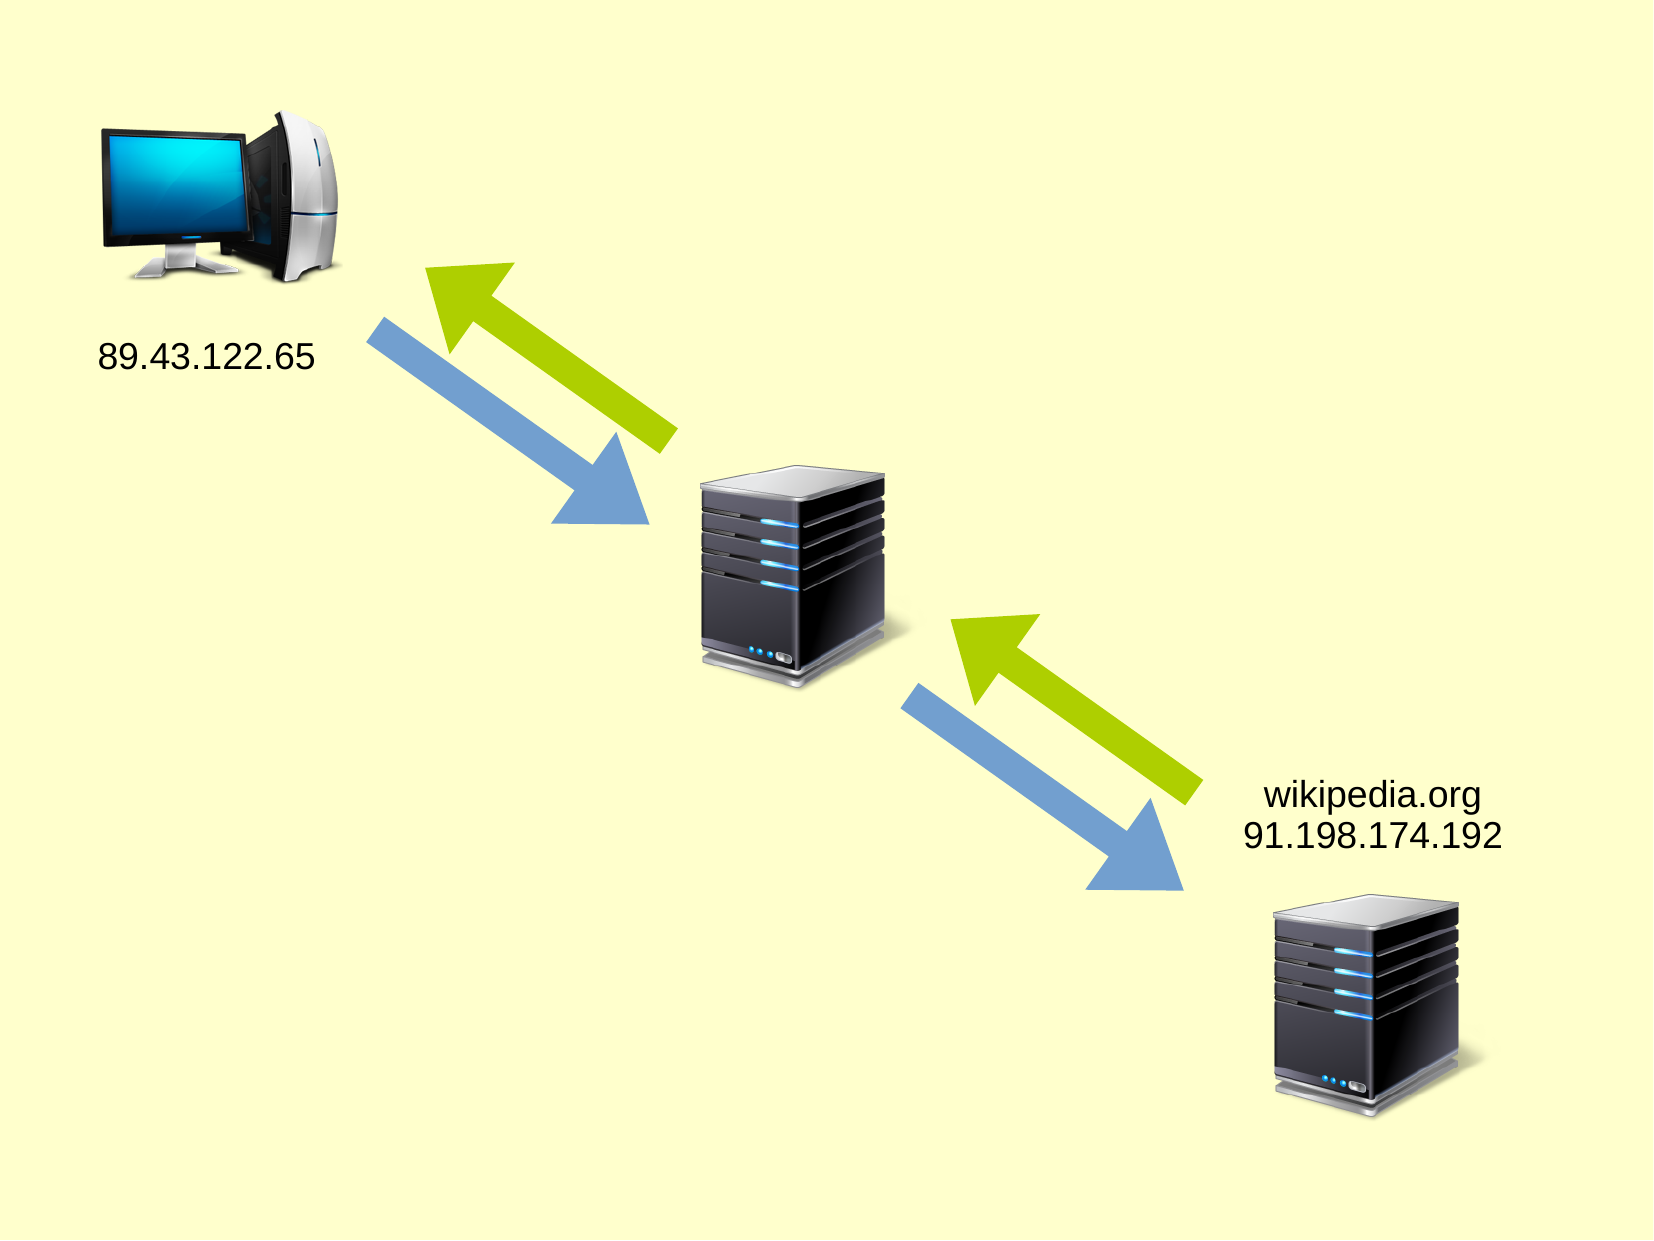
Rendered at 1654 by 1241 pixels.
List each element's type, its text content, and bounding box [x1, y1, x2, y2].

picture [94, 72, 343, 319]
text_box 89.43.122.65 [82, 328, 363, 390]
text_box [900, 682, 1184, 891]
picture [678, 446, 927, 694]
text_box [950, 614, 1204, 806]
picture [1251, 875, 1501, 1123]
text_box [366, 316, 650, 525]
text_box [425, 262, 678, 454]
text_box wikipedia.org 91.198.174.192 [1228, 765, 1556, 874]
